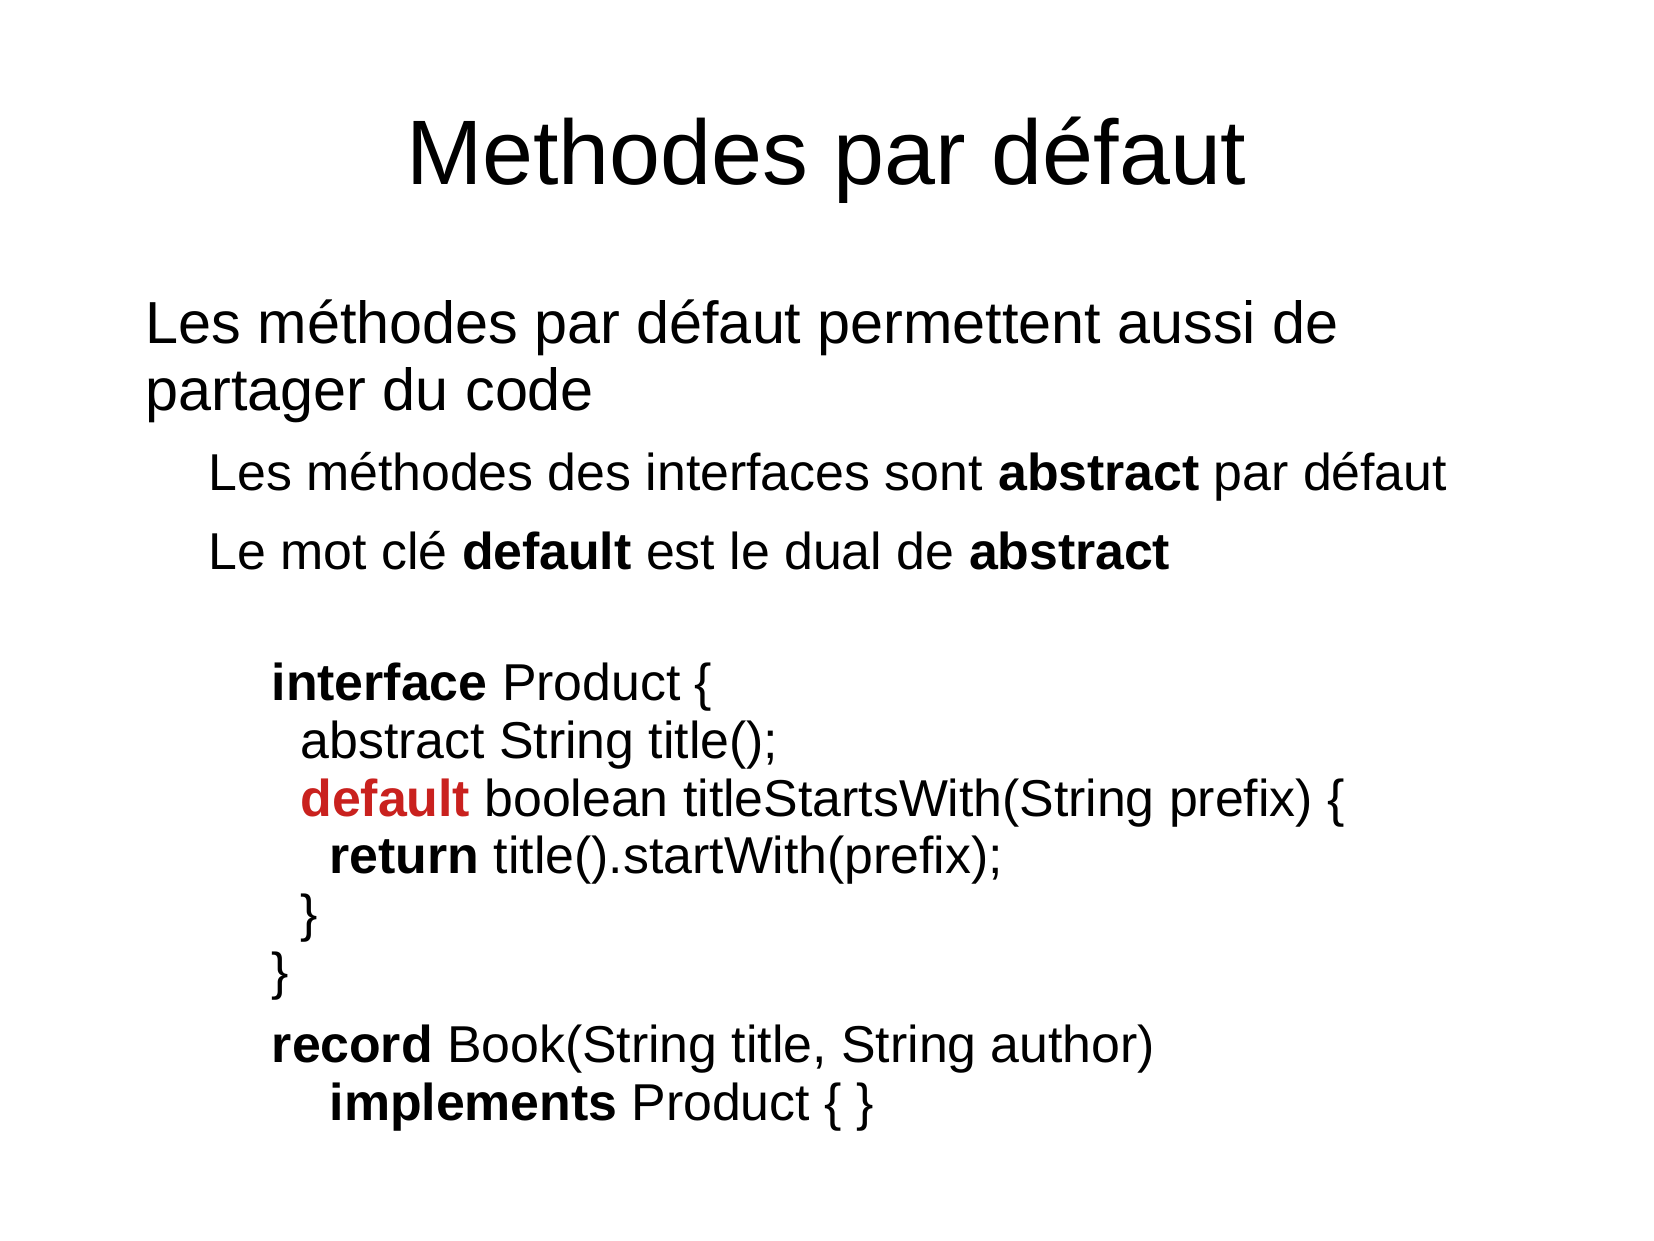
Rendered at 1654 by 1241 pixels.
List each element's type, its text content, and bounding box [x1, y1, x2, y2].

list Les méthodes par défaut permettent aussi de partager du code Les méthodes des interfaces sont abstract par défaut Le mot clé default est le dual de abstract interface Product { abstract String title(); default boolean titleStartsWith(String prefix) { return title().startWith(prefix); } } record Book(String title, String author) implements Product { } [82, 290, 1571, 1201]
title Methodes par défaut [82, 49, 1571, 257]
